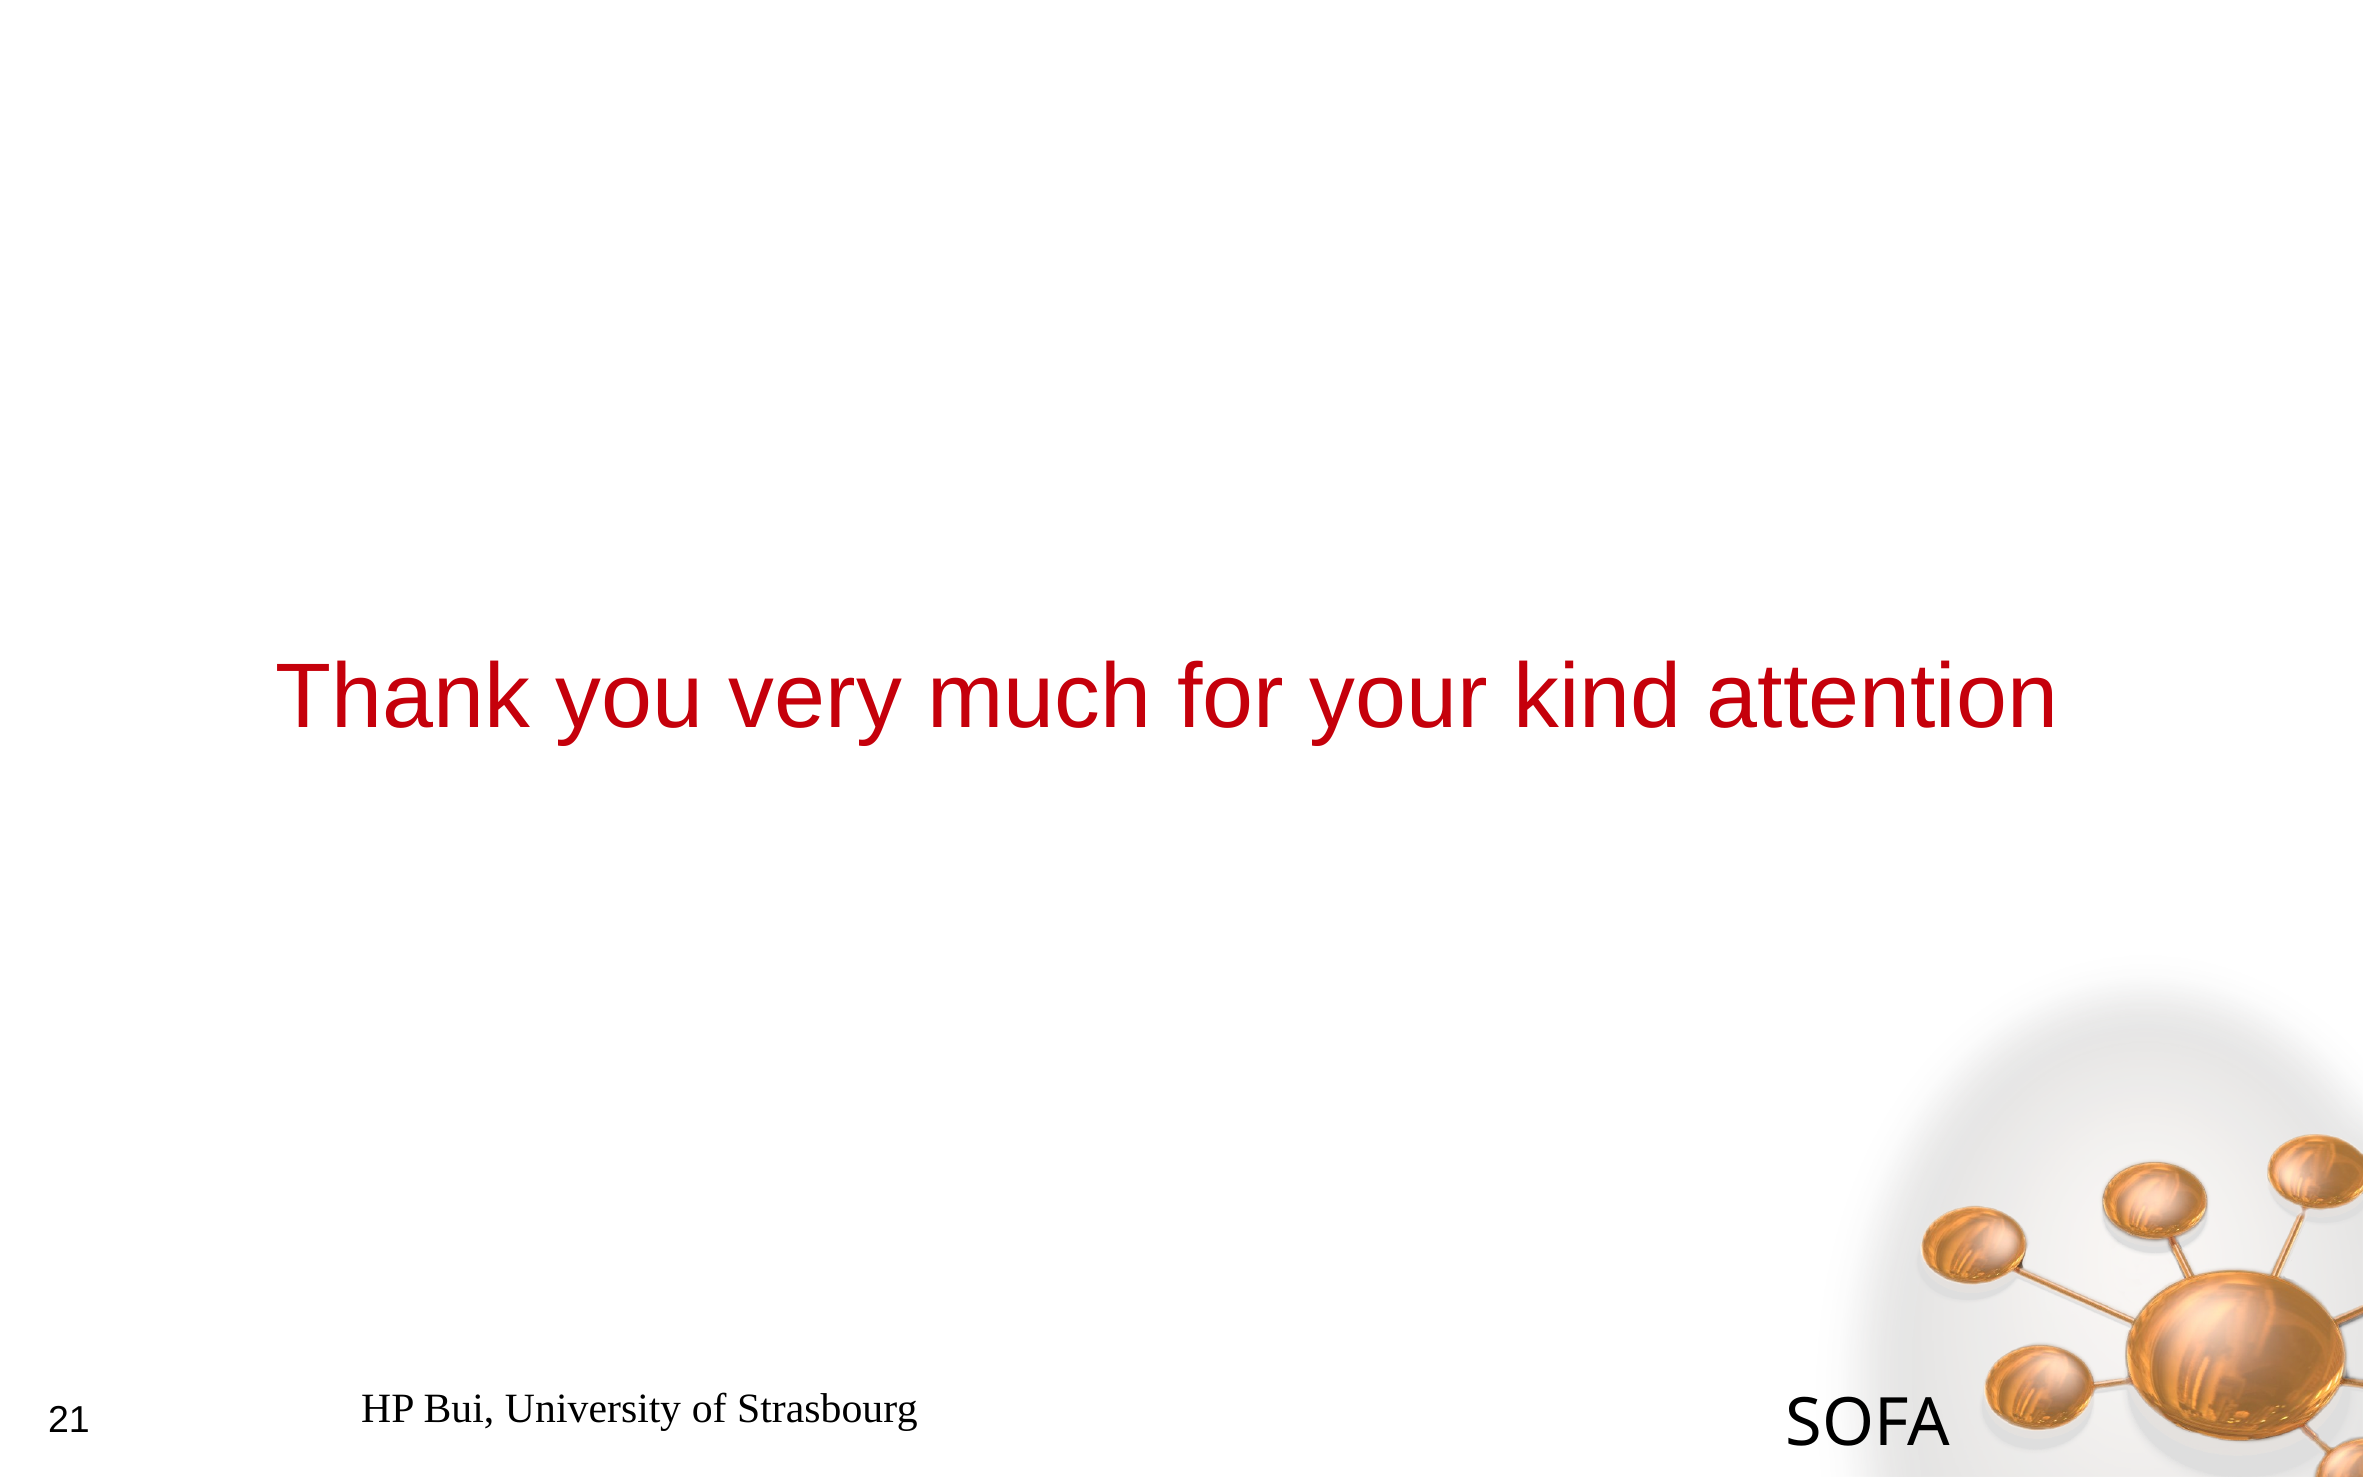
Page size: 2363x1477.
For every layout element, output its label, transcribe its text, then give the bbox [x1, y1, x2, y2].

title Thank you very much for your kind attention [118, 644, 2245, 748]
